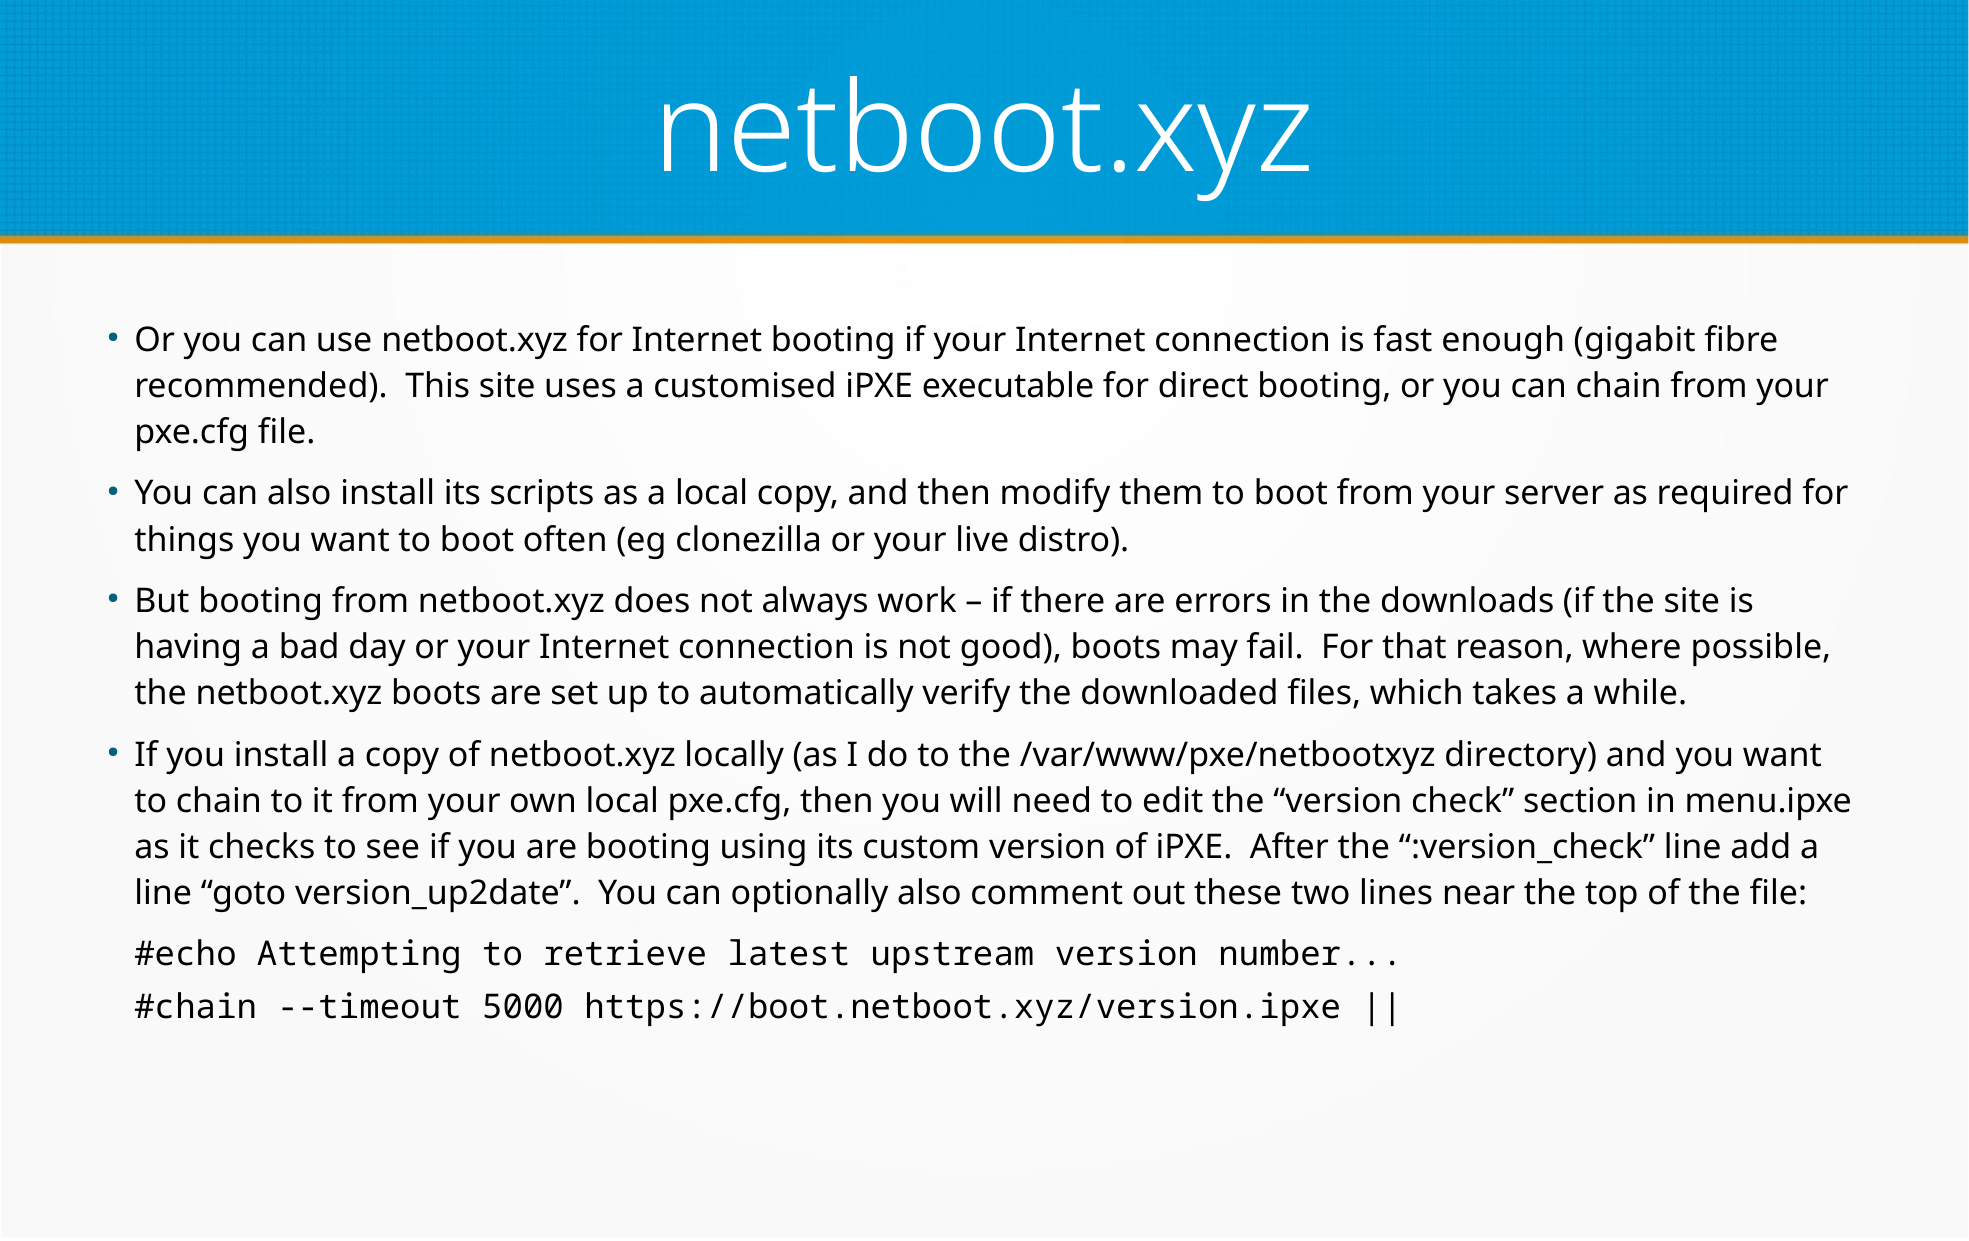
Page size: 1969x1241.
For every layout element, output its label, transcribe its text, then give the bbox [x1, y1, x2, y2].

list Or you can use netboot.xyz for Internet booting if your Internet connection is fast enough (gigabit fibre recommended). This site uses a customised iPXE executable for direct booting, or you can chain from your pxe.cfg file. You can also install its scripts as a local copy, and then modify them to boot from your server as required for things you want to boot often (eg clonezilla or your live distro). But booting from netboot.xyz does not always work – if there are errors in the downloads (if the site is having a bad day or your Internet connection is not good), boots may fail. For that reason, where possible, the netboot.xyz boots are set up to automatically verify the downloaded files, which takes a while. If you install a copy of netboot.xyz locally (as I do to the /var/www/pxe/netbootxyz directory) and you want to chain to it from your own local pxe.cfg, then you will need to edit the “version check” section in menu.ipxe as it checks to see if you are booting using its custom version of iPXE. After the “:version_check” line add a line “goto version_up2date”. You can optionally also comment out these two lines near the top of the file: #echo Attempting to retrieve latest upstream version number... #chain --timeout 5000 https://boot.netboot.xyz/version.ipxe || [98, 315, 1861, 1081]
title netboot.xyz [98, 19, 1870, 227]
picture [0, 233, 1969, 1241]
